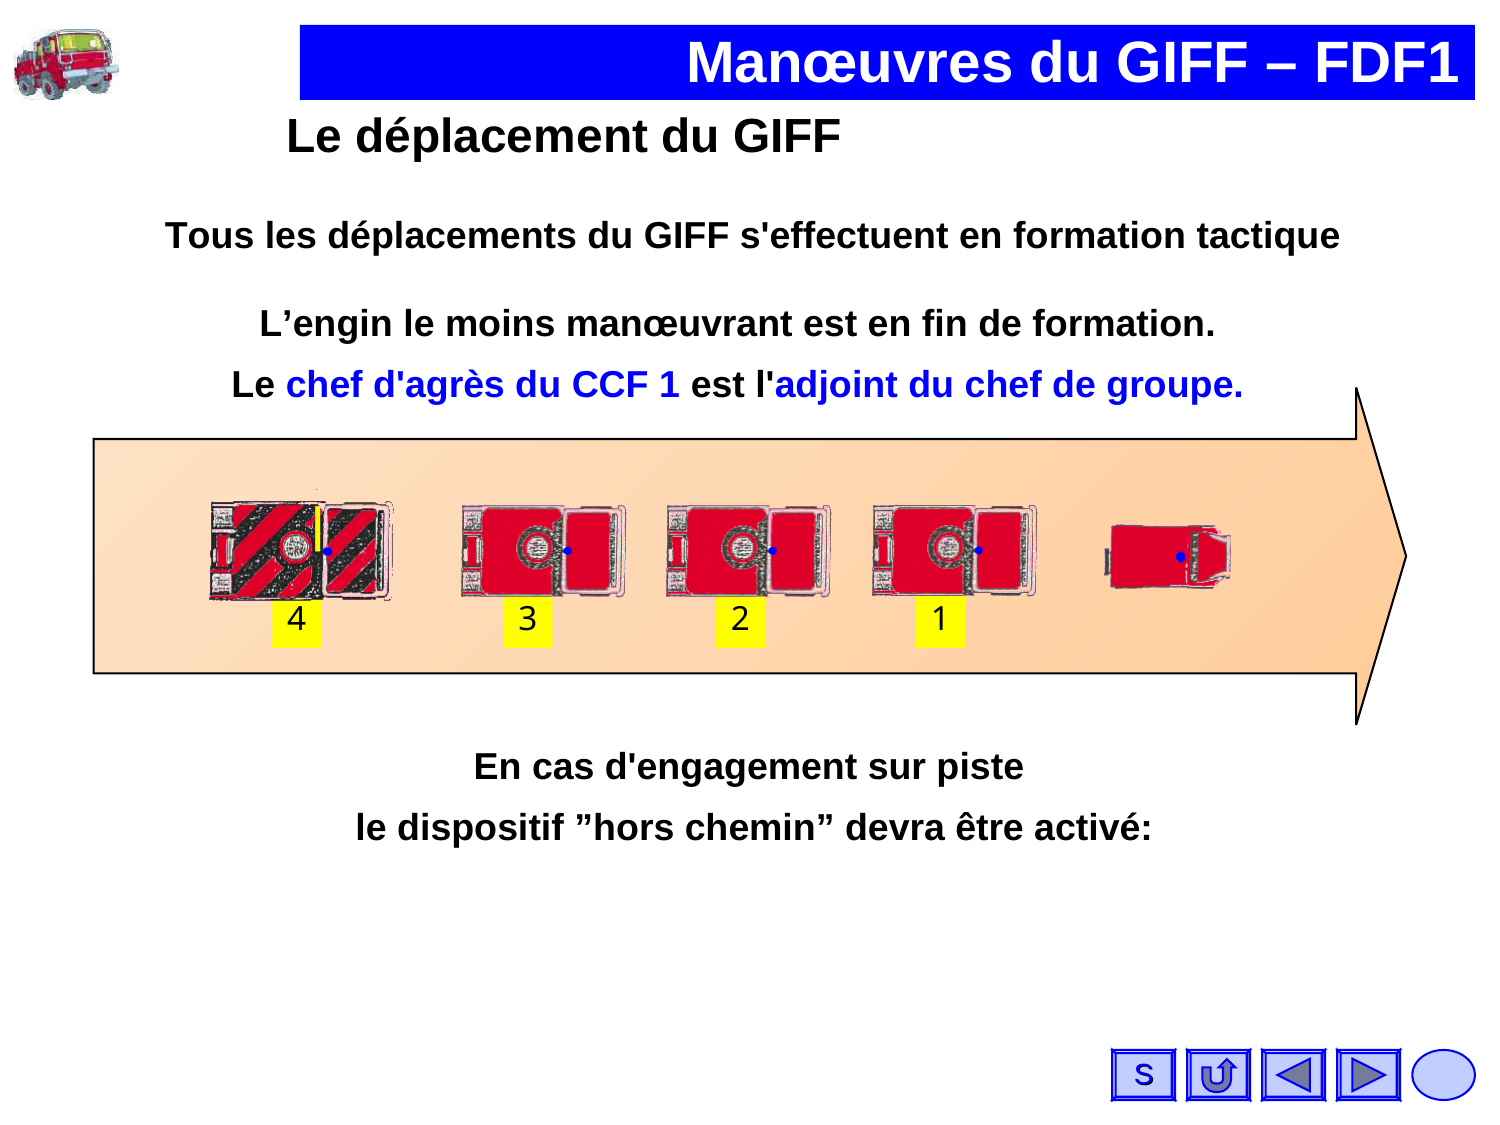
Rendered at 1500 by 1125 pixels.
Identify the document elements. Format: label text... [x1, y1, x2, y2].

picture [451, 487, 635, 613]
text_box Manœuvres du GIFF – FDF1 [299, 24, 1475, 100]
text_box L’engin le moins manœuvrant est en fin de formation. Le chef d'agrès du CCF 1 est l'adjoint du chef de groupe. [216, 295, 1260, 413]
text_box Tous les déplacements du GIFF s'effectuent en formation tactique [149, 206, 1357, 265]
picture [199, 487, 400, 624]
text_box Le déplacement du GIFF [271, 101, 882, 172]
text_box 1 [916, 612, 965, 649]
text_box 3 [503, 613, 553, 649]
text_box [93, 387, 1407, 725]
picture [1099, 512, 1238, 595]
text_box 4 [272, 624, 322, 649]
picture [656, 487, 840, 613]
text_box En cas d'engagement sur piste le dispositif ”hors chemin” devra être activé: [227, 738, 1271, 856]
picture [862, 487, 1046, 612]
text_box [1412, 1049, 1475, 1101]
picture [14, 29, 119, 100]
text_box 2 [716, 613, 765, 649]
